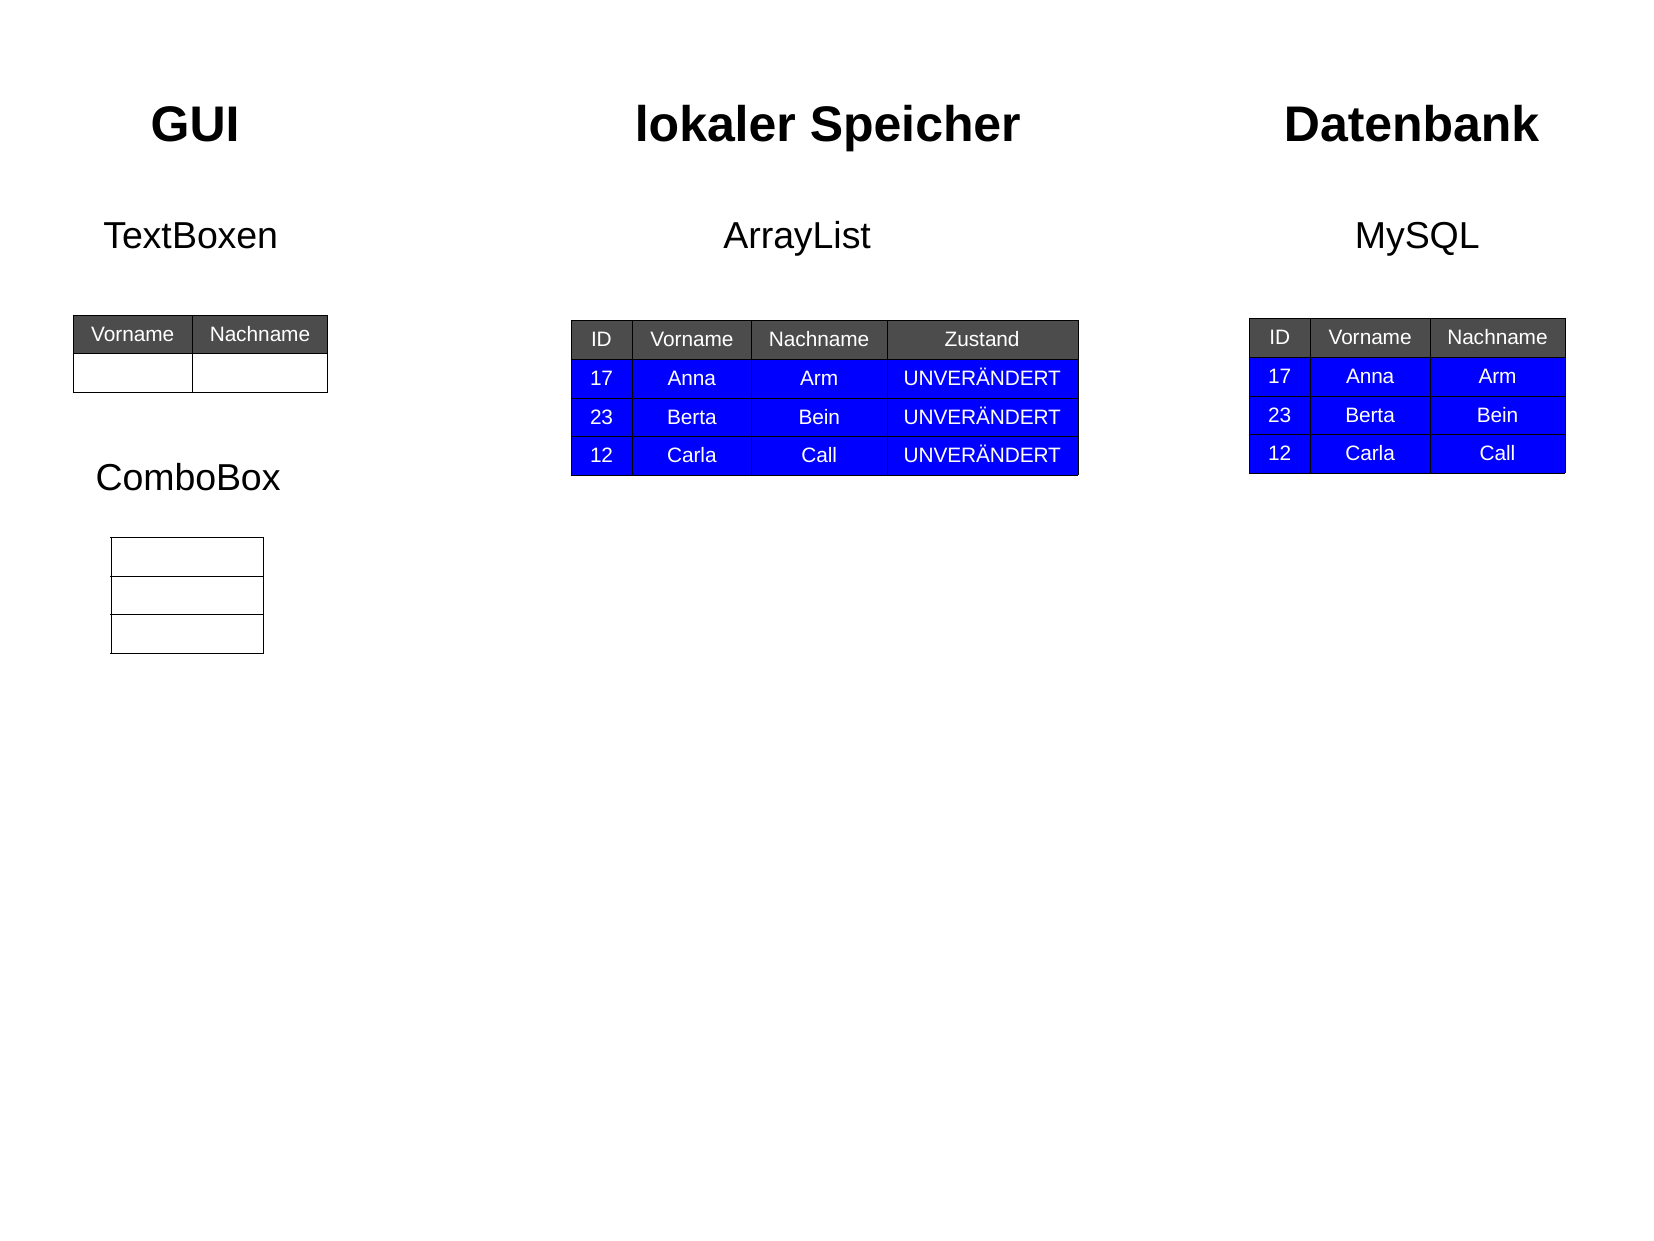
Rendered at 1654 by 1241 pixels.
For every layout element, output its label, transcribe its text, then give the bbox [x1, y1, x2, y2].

table_cell Berta [1311, 397, 1430, 434]
table_cell Anna [633, 360, 751, 398]
table_cell Anna [1311, 358, 1430, 396]
table_cell Carla [1311, 435, 1430, 473]
table_cell Call [752, 437, 887, 475]
table_cell Arm [752, 360, 887, 398]
table_cell 23 [1250, 397, 1310, 434]
table_header ID [1250, 319, 1310, 357]
table_cell 23 [572, 399, 632, 436]
table_header Zustand [888, 321, 1078, 359]
table_cell 12 [572, 437, 632, 475]
table_cell UNVERÄNDERT [888, 360, 1078, 398]
text_box TextBoxen [88, 206, 293, 264]
table_header ID [572, 321, 632, 359]
table_cell UNVERÄNDERT [888, 399, 1078, 436]
table_cell Berta [633, 399, 751, 436]
table_header Vorname [1311, 319, 1430, 357]
table_header Nachname [193, 316, 327, 353]
table_header [112, 538, 263, 576]
text_box lokaler Speicher [620, 88, 1037, 161]
table_cell Bein [1431, 397, 1565, 434]
text_box GUI [135, 88, 255, 161]
table_cell Call [1431, 435, 1565, 473]
text_box MySQL [1340, 206, 1495, 264]
text_box Datenbank [1269, 88, 1555, 161]
table_cell [193, 354, 327, 392]
table_cell [112, 577, 263, 614]
table_cell Bein [752, 399, 887, 436]
table_header Vorname [633, 321, 751, 359]
table_cell Arm [1431, 358, 1565, 396]
table_cell 17 [1250, 358, 1310, 396]
table_cell UNVERÄNDERT [888, 437, 1078, 475]
table_cell [74, 354, 192, 392]
text_box ComboBox [80, 448, 296, 506]
table_cell [112, 615, 263, 653]
table_cell 12 [1250, 435, 1310, 473]
table_header Nachname [1431, 319, 1565, 357]
table_header Nachname [752, 321, 887, 359]
table_cell Carla [633, 437, 751, 475]
text_box ArrayList [708, 206, 886, 264]
table_cell 17 [572, 360, 632, 398]
table_header Vorname [74, 316, 192, 353]
